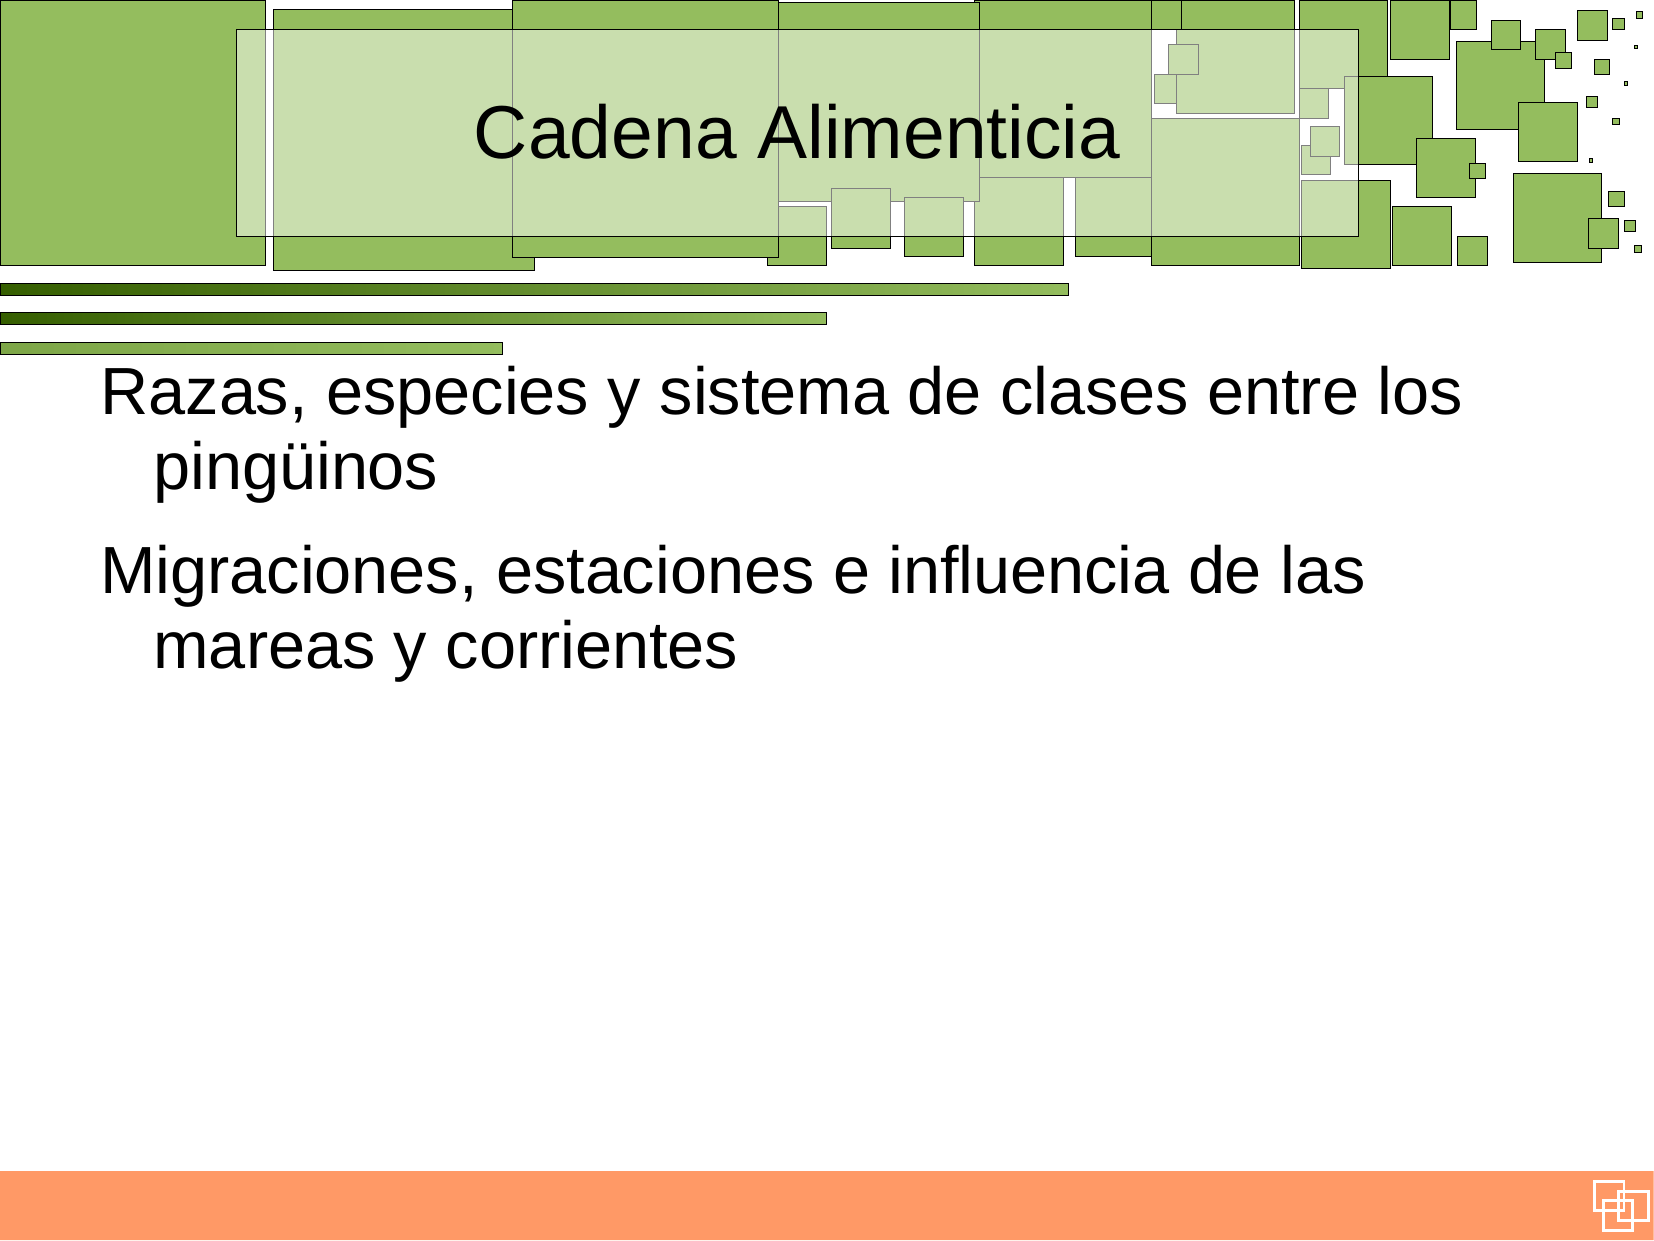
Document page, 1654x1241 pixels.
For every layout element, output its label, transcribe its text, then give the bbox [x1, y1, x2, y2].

list Razas, especies y sistema de clases entre los pingüinos Migraciones, estaciones e influencia de las mareas y corrientes [82, 354, 1571, 1094]
title Cadena Alimenticia [265, 36, 1329, 230]
